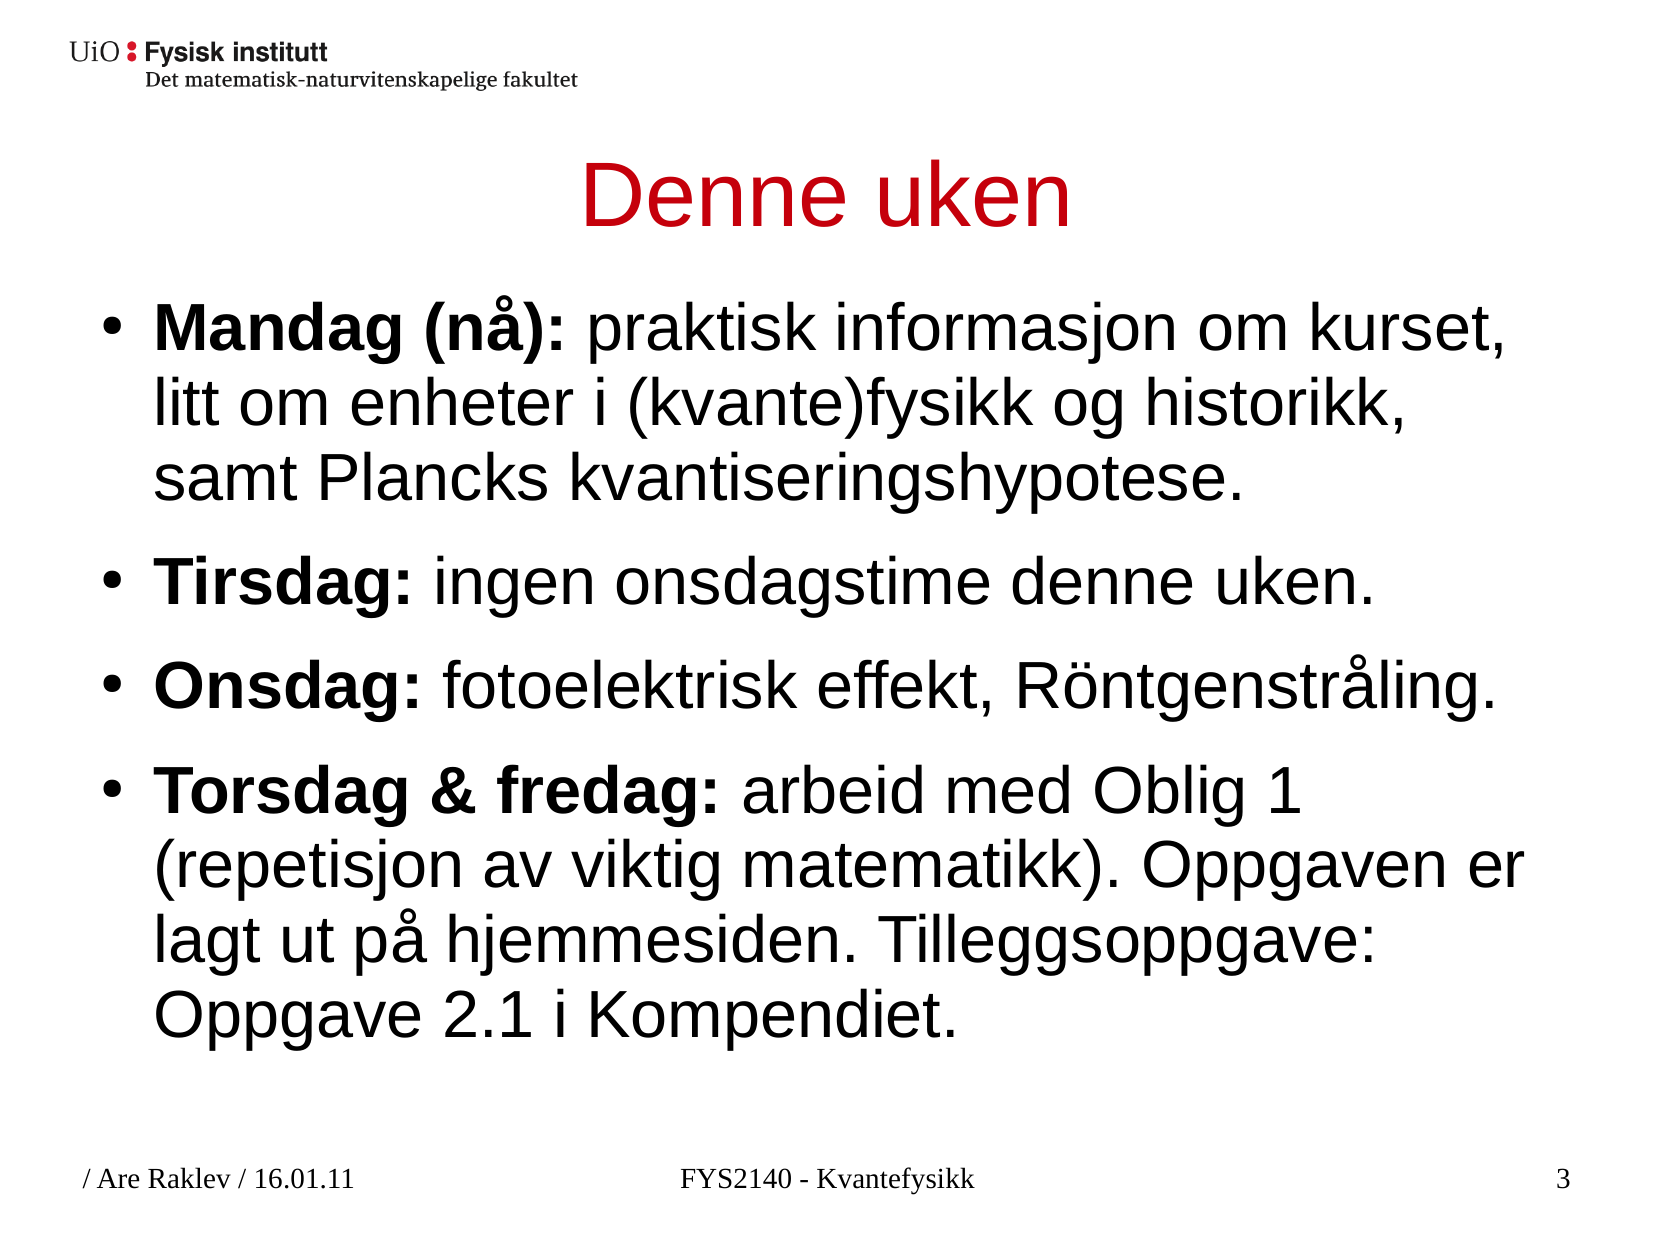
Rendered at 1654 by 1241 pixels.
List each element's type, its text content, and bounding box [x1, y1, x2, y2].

list Mandag (nå): praktisk informasjon om kurset, litt om enheter i (kvante)fysikk og historikk, samt Plancks kvantiseringshypotese. Tirsdag: ingen onsdagstime denne uken. Onsdag: fotoelektrisk effekt, Röntgenstråling. Torsdag & fredag: arbeid med Oblig 1 (repetisjon av viktig matematikk). Oppgaven er lagt ut på hjemmesiden. Tilleggsoppgave: Oppgave 2.1 i Kompendiet. [82, 290, 1571, 1094]
picture [68, 37, 581, 93]
title Denne uken [82, 90, 1571, 290]
